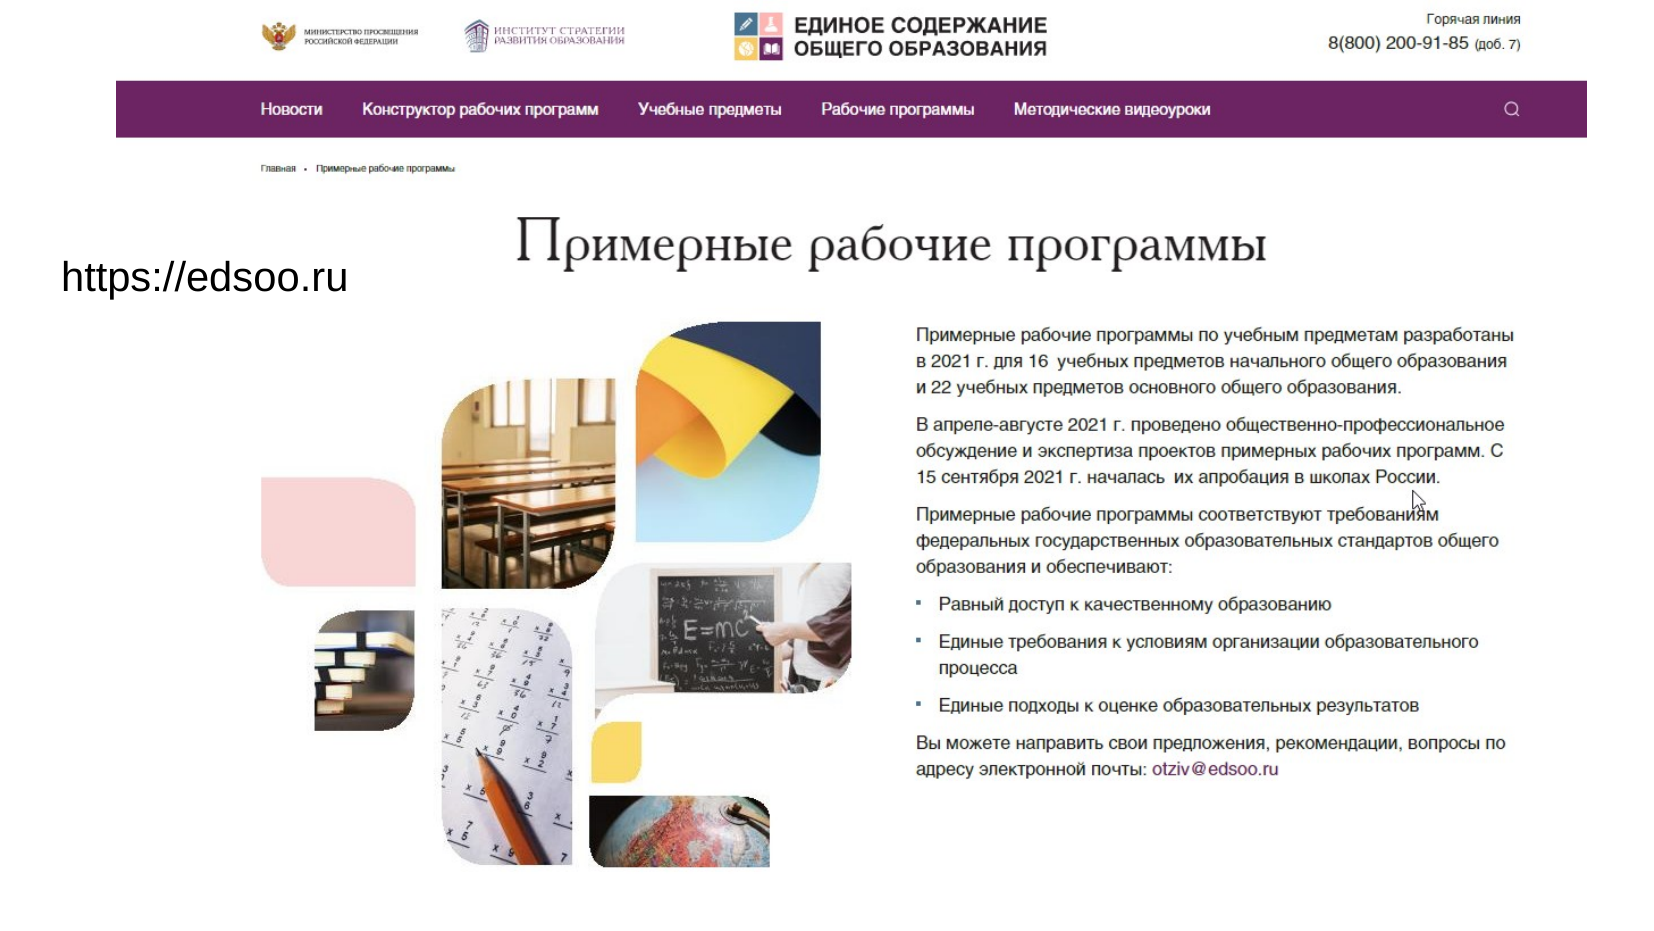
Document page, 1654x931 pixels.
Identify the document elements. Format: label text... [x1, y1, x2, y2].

picture [116, 0, 1587, 931]
text_box https://edsoo.ru [49, 244, 391, 326]
